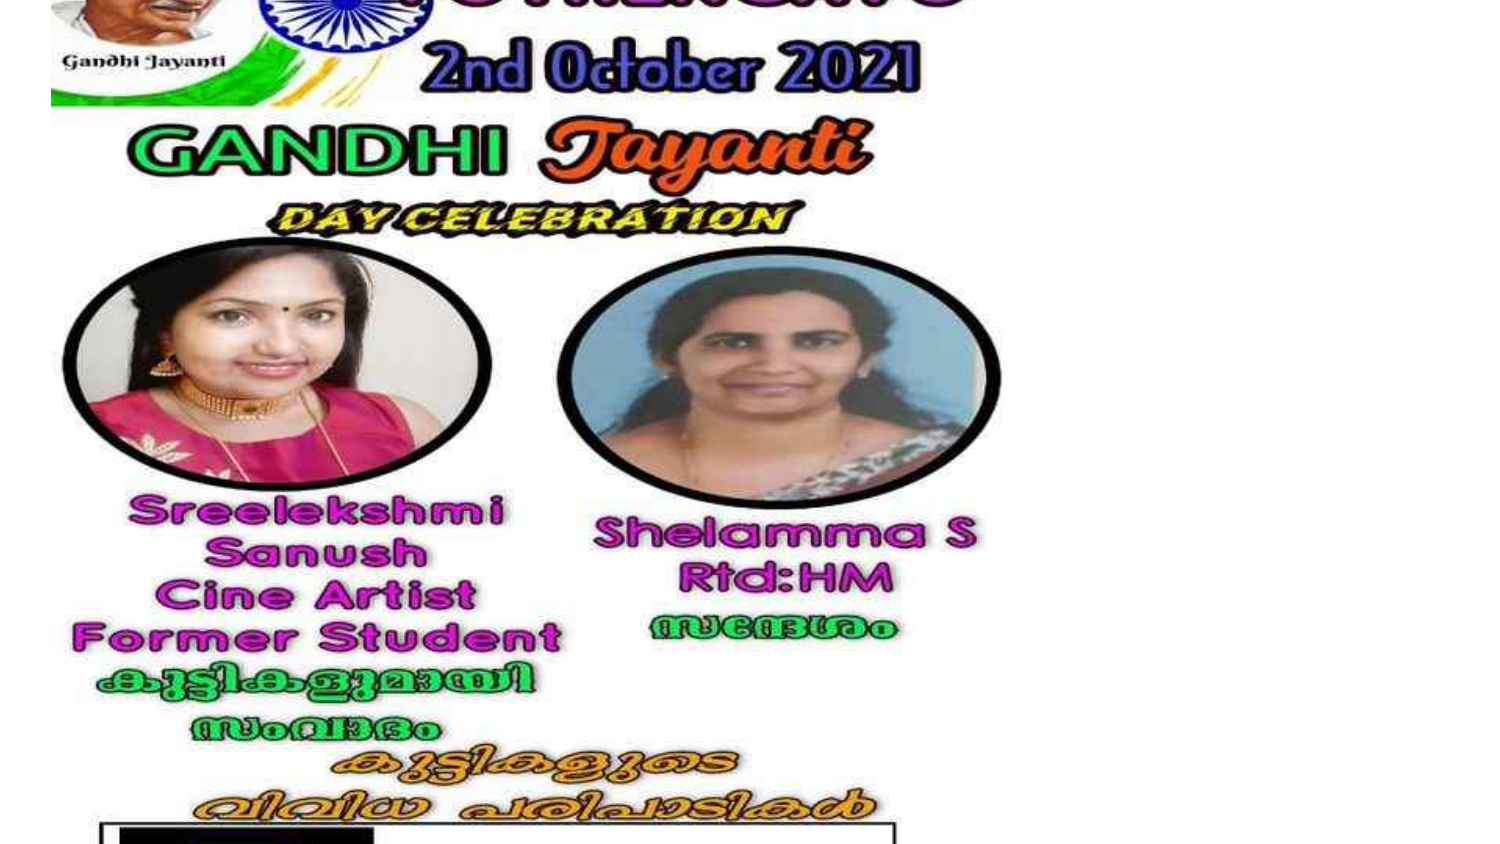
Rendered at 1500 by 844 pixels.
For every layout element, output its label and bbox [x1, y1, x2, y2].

picture [51, 0, 1013, 844]
